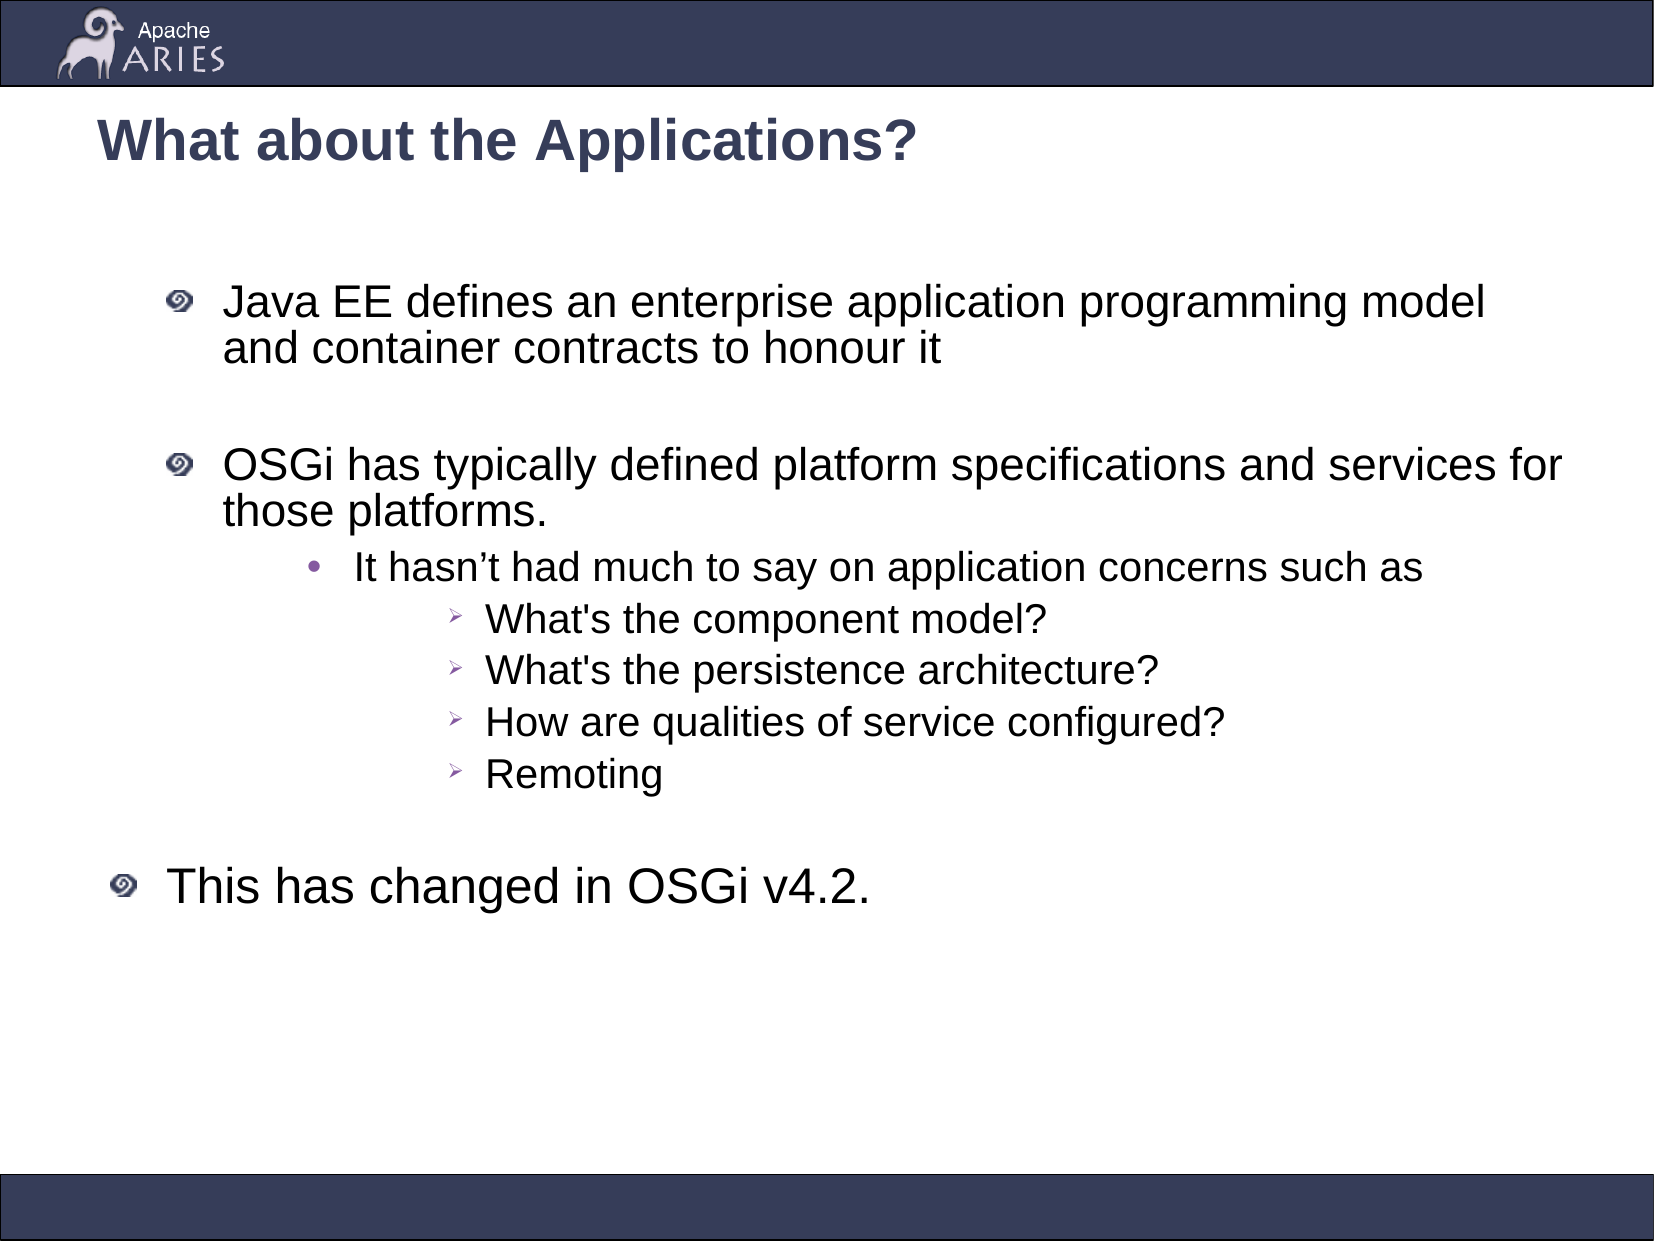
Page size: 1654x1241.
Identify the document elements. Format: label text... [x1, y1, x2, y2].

list Java EE defines an enterprise application programming model and container contracts to honour it OSGi has typically defined platform specifications and services for those platforms. It hasn’t had much to say on application concerns such as What's the component model? What's the persistence architecture? How are qualities of service configured? Remoting This has changed in OSGi v4.2. [95, 204, 1584, 1113]
picture [47, 3, 232, 83]
title What about the Applications? [82, 78, 1571, 208]
